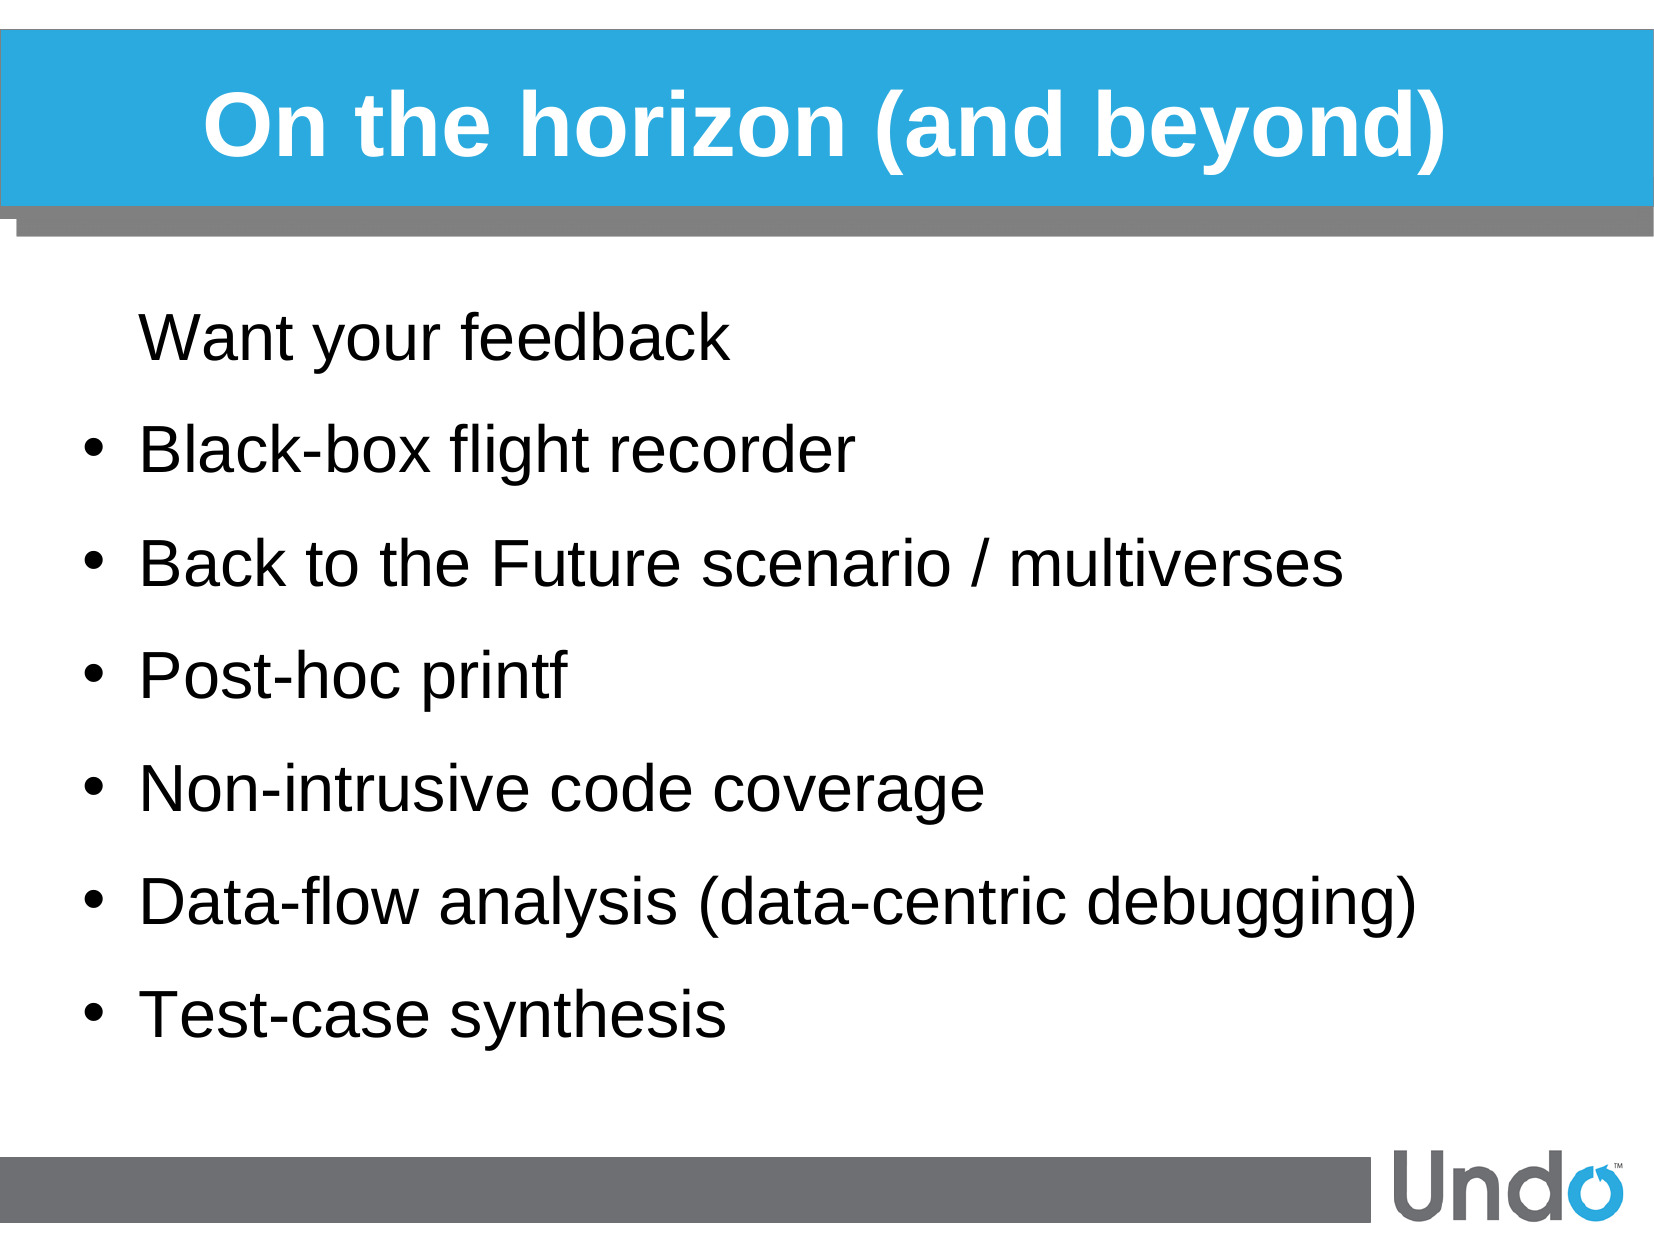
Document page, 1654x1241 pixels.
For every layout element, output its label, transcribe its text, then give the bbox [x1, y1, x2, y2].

list Want your feedback Black-box flight recorder Back to the Future scenario / multiverses Post-hoc printf Non-intrusive code coverage Data-flow analysis (data-centric debugging) Test-case synthesis [82, 290, 1571, 1241]
picture [1571, 1150, 1624, 1223]
title On the horizon (and beyond) [82, 14, 1571, 221]
